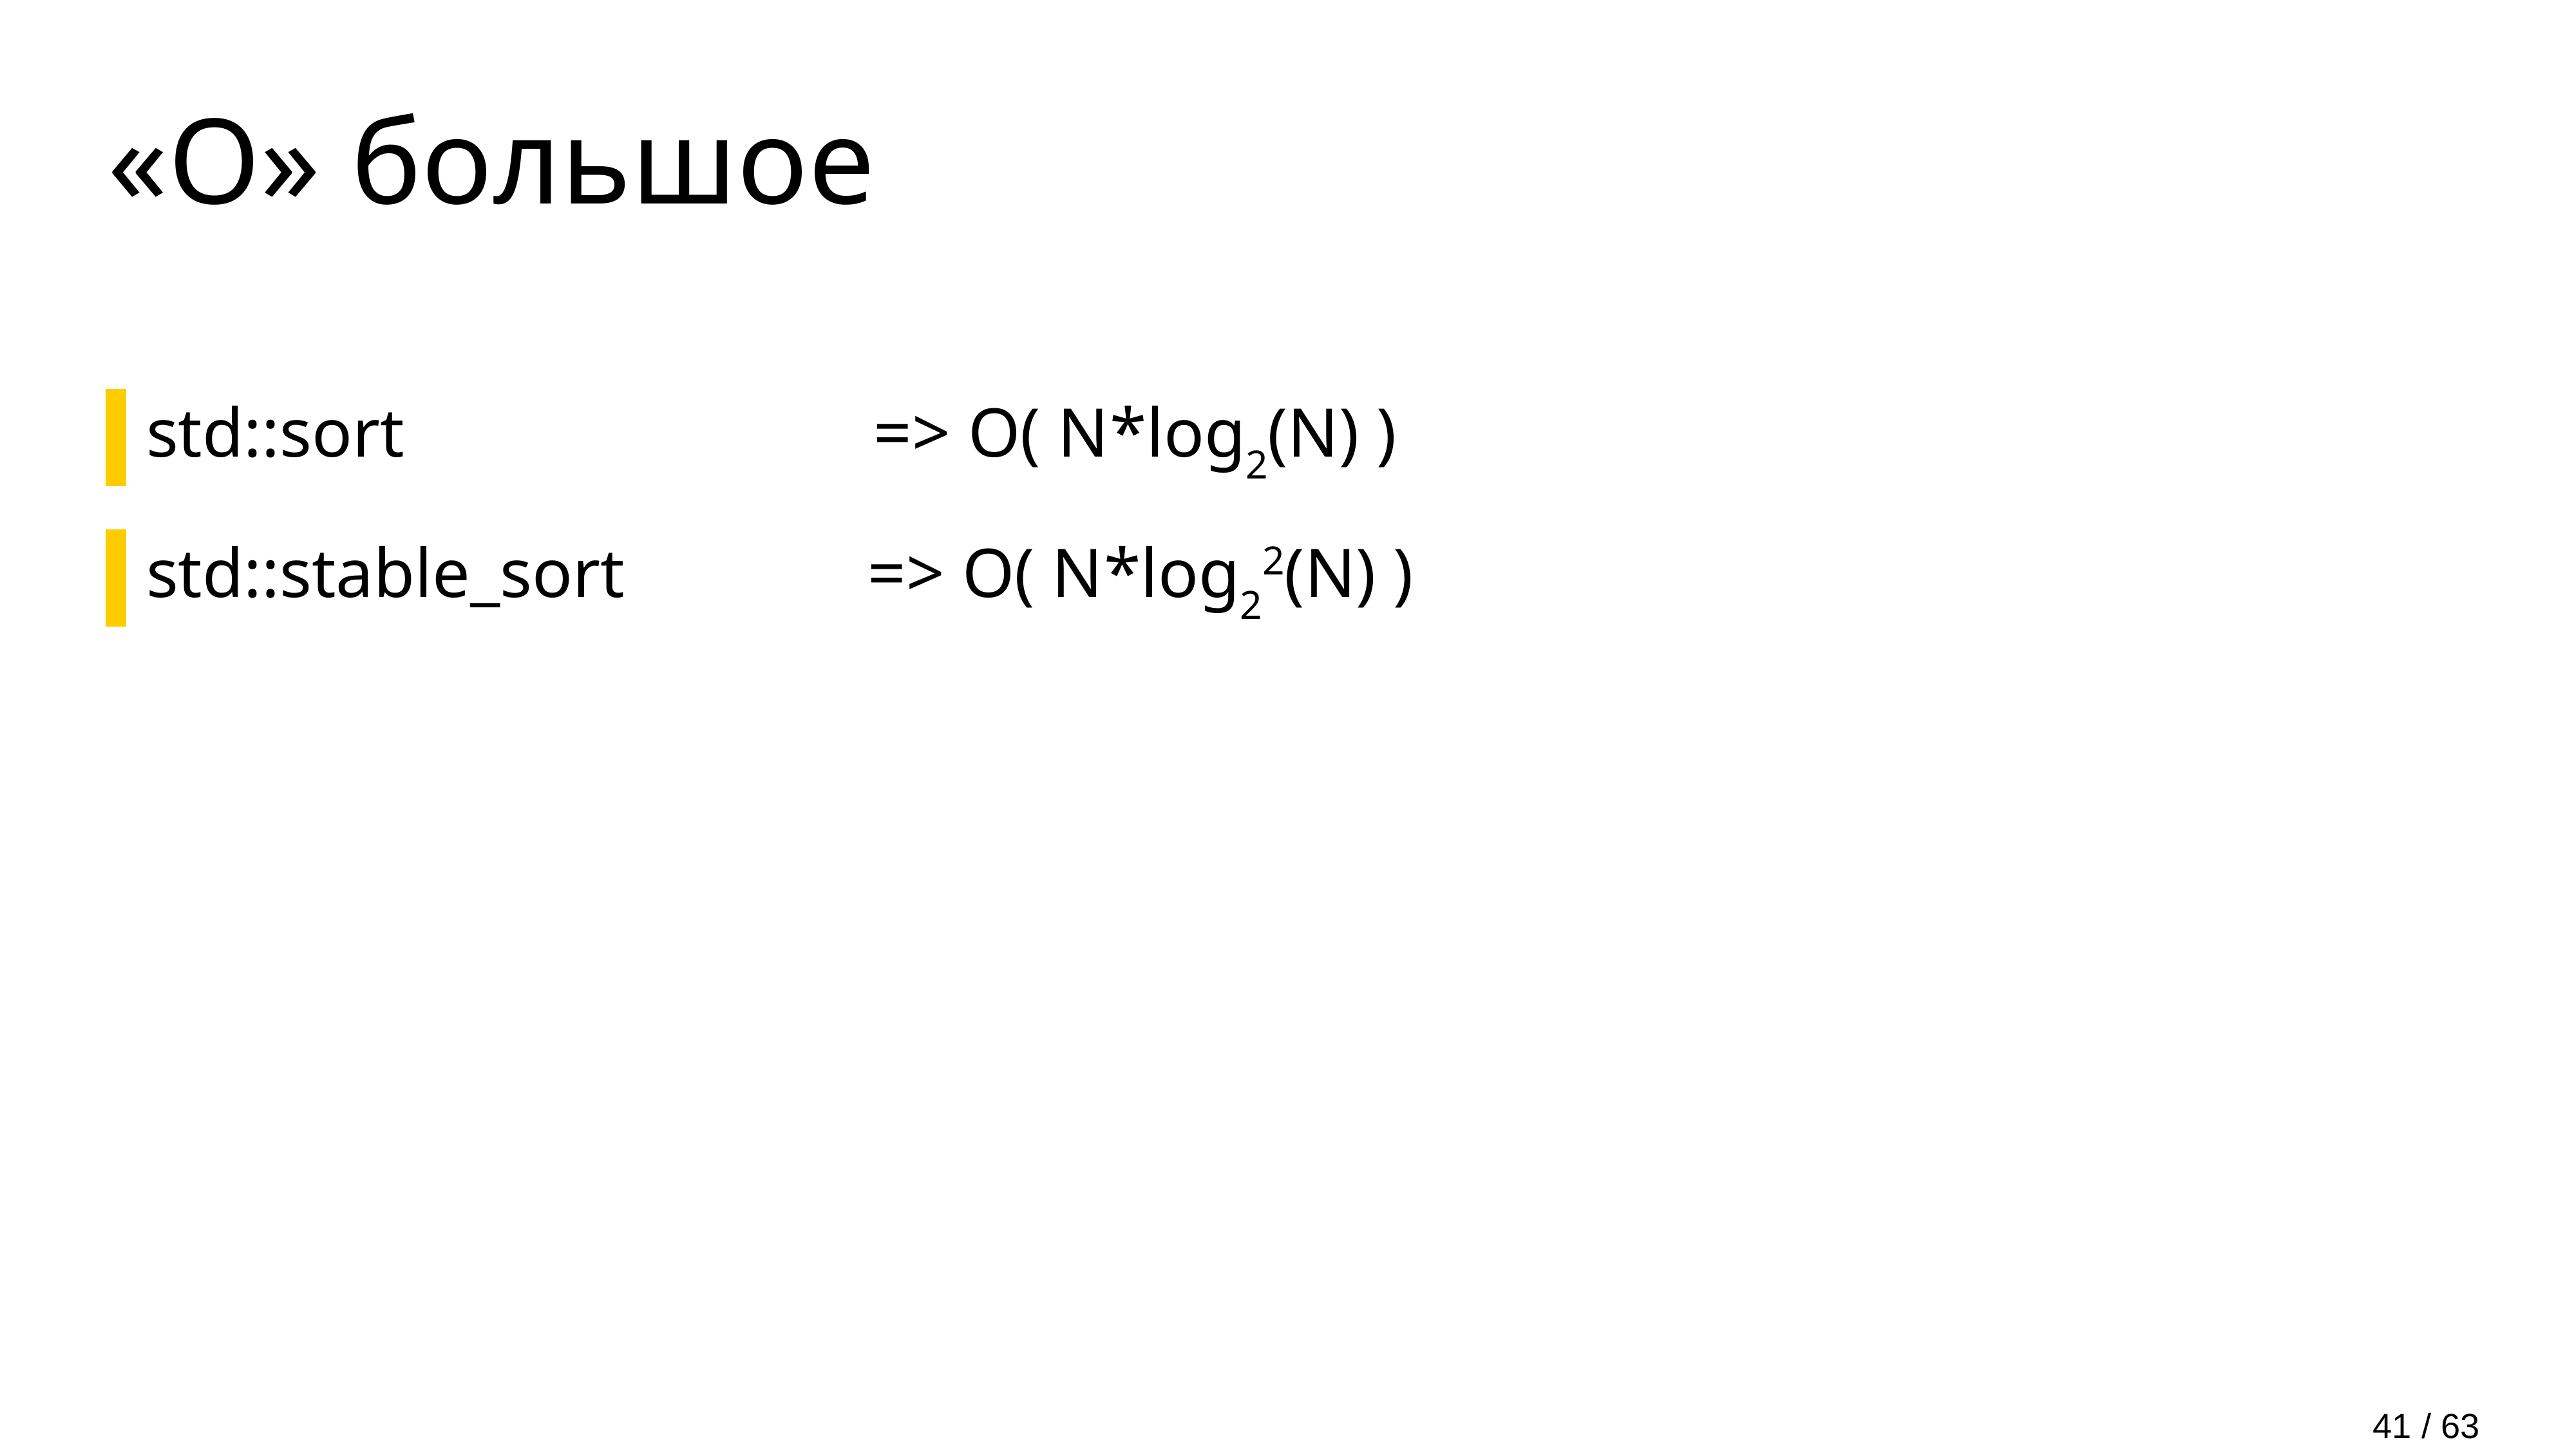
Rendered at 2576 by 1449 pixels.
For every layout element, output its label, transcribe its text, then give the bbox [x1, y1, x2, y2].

text_box std::sort => O( N*log2(N) ) std::stable_sort => O( N*log22(N) ) [96, 364, 2512, 1419]
title «О» большое [108, 80, 2468, 242]
text_box <number> / 63 [2363, 1402, 2576, 1449]
